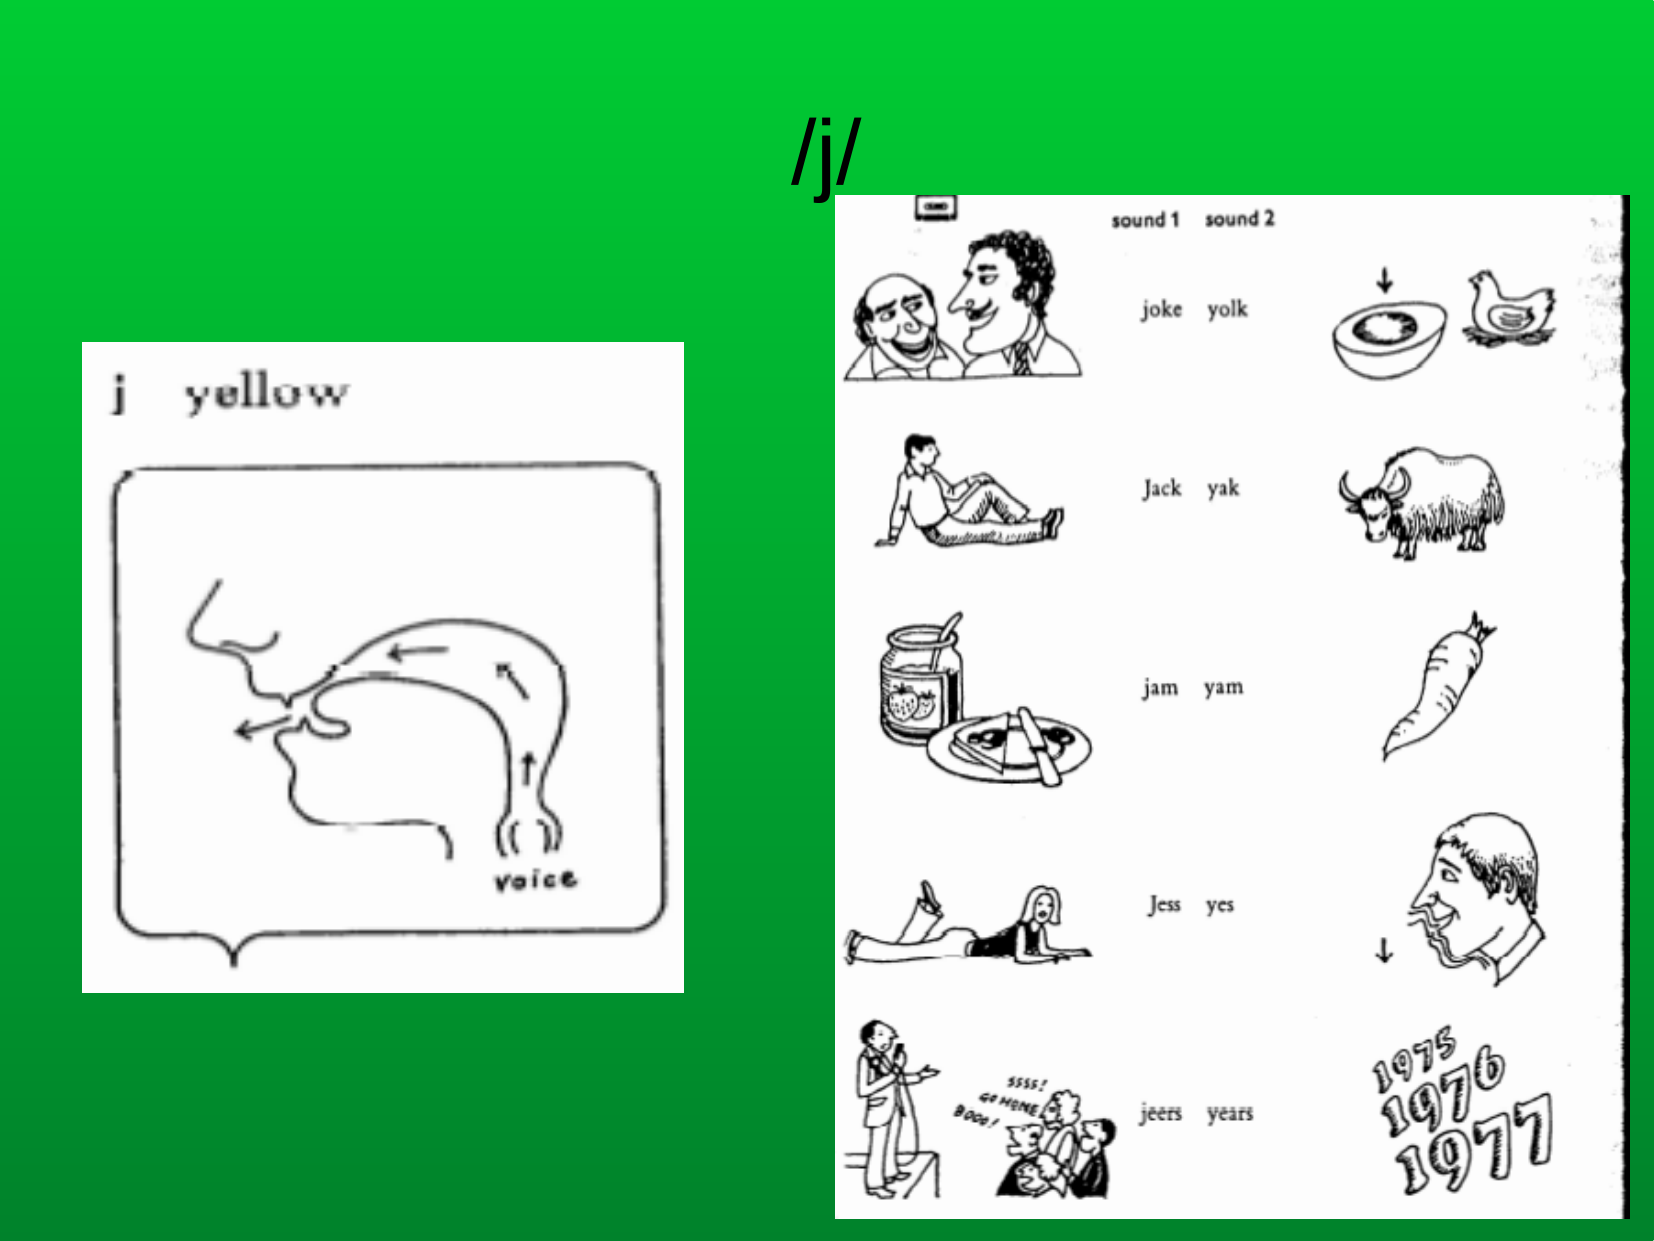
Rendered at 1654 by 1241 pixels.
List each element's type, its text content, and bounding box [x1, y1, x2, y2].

picture [835, 195, 1630, 1219]
title /j/ [82, 49, 1571, 257]
picture [82, 342, 684, 993]
